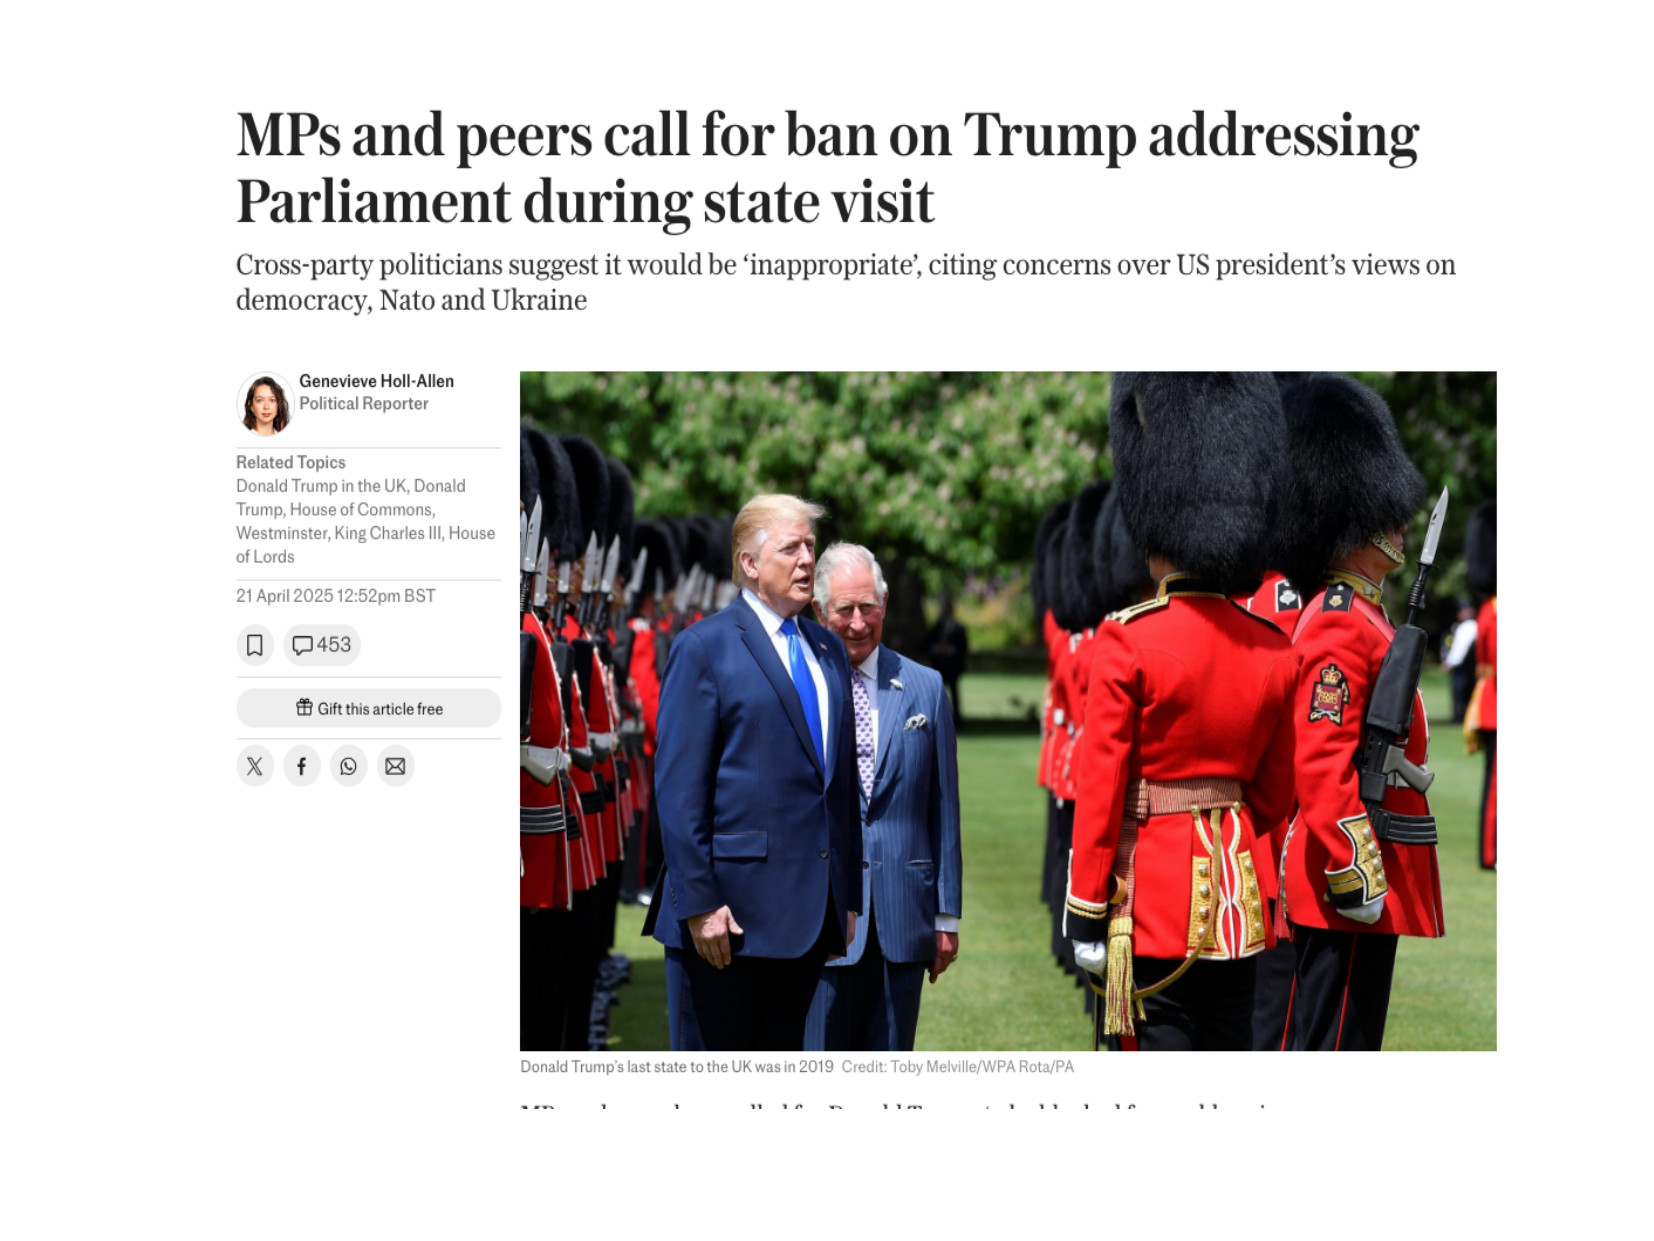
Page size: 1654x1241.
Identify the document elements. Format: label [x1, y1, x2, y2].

picture [198, 82, 1607, 1109]
